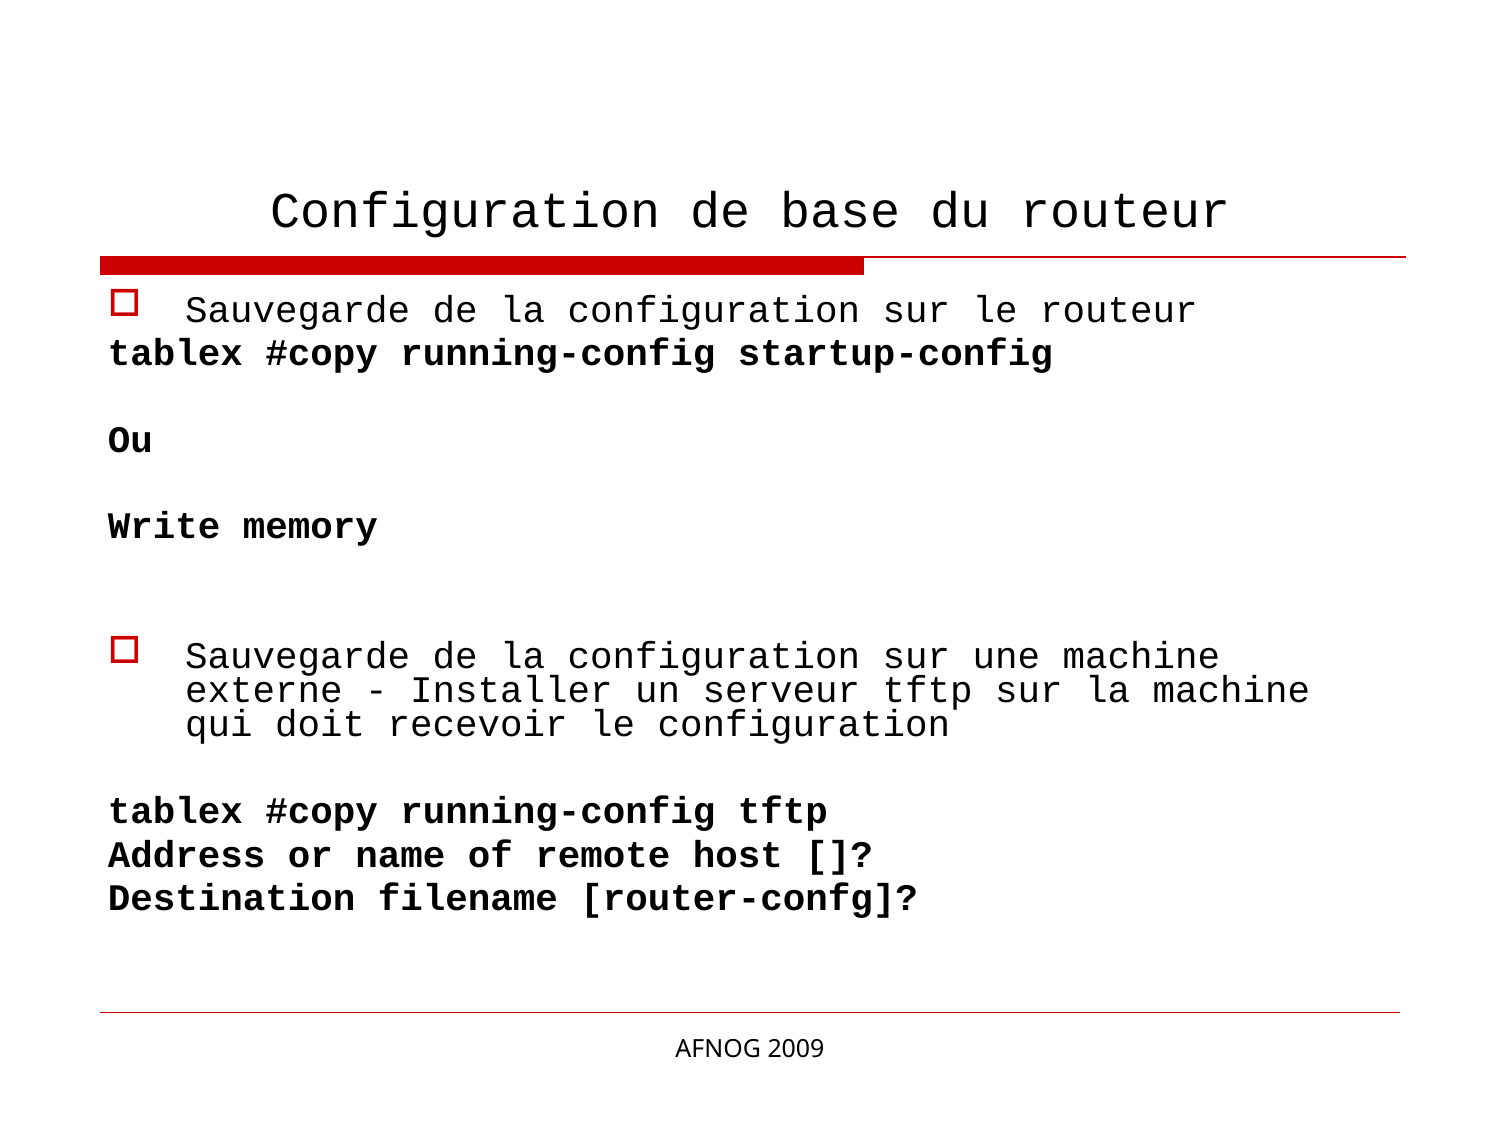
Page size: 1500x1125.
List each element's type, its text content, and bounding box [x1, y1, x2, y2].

title Configuration de base du routeur [94, 49, 1407, 250]
list Sauvegarde de la configuration sur le routeur tablex #copy running-config startup-config Ou Write memory Sauvegarde de la configuration sur une machine externe - Installer un serveur tftp sur la machine qui doit recevoir le configuration tablex #copy running-config tftp Address or name of remote host []? Destination filename [router-confg]? [92, 287, 1406, 1000]
text_box AFNOG 2009 [512, 1024, 988, 1103]
